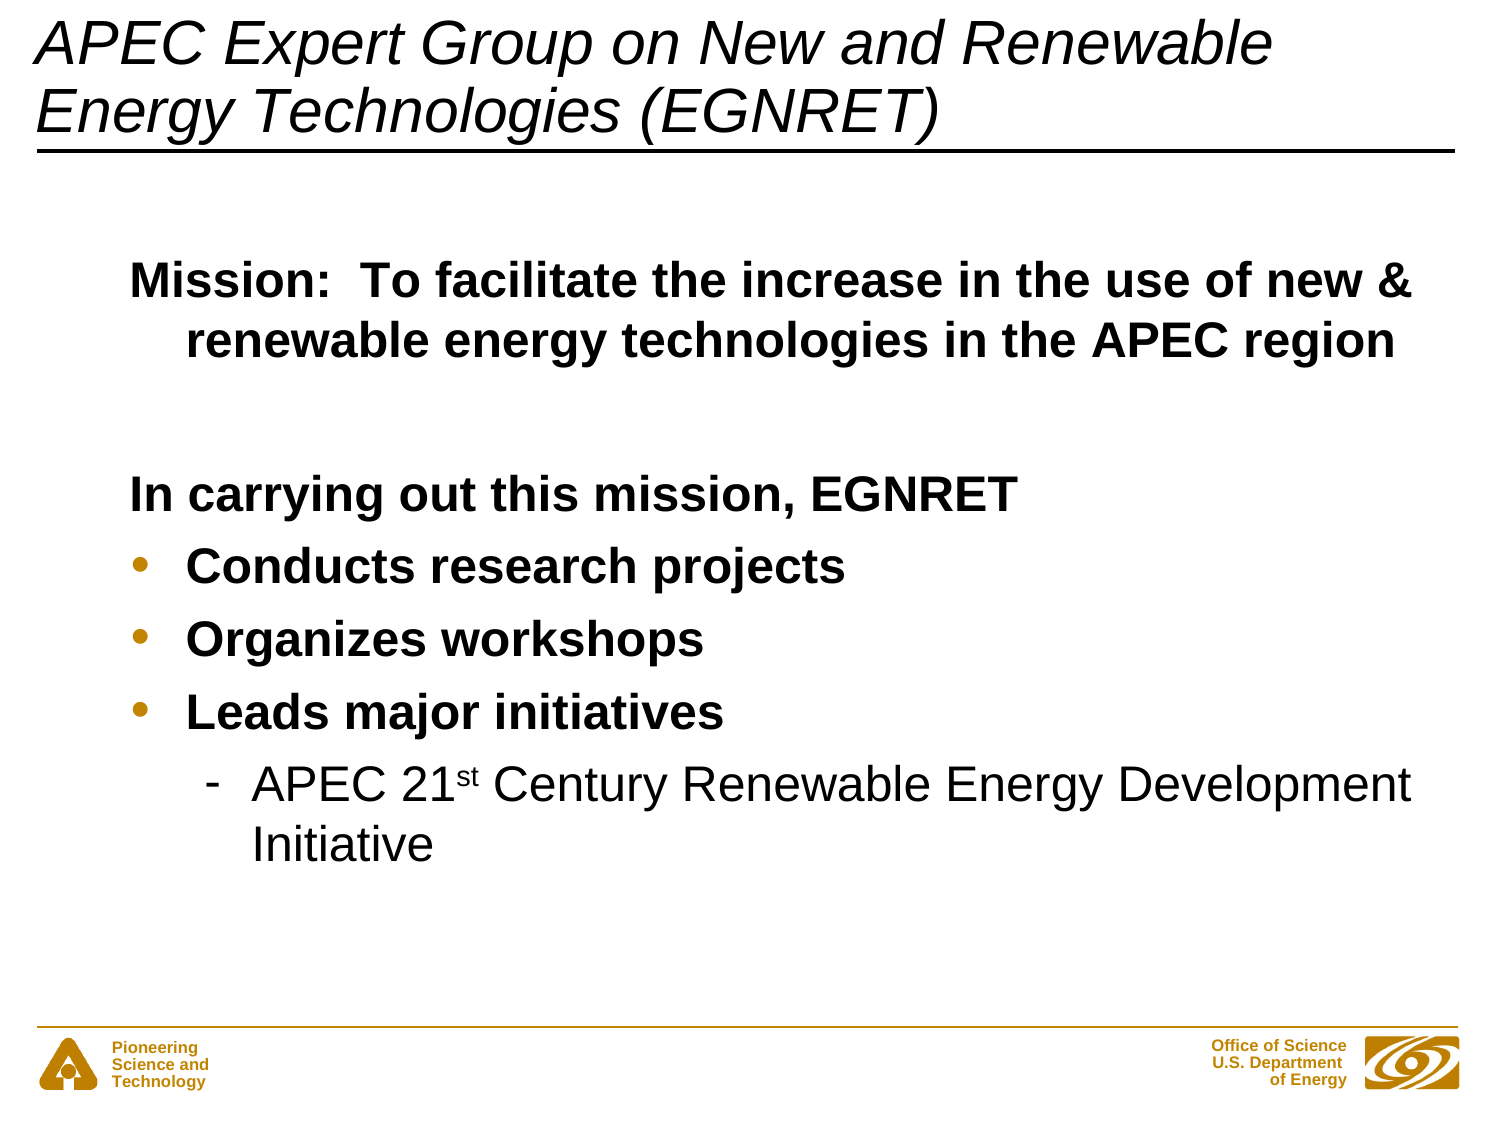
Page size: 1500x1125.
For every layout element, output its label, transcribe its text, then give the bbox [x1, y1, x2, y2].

picture [1362, 1032, 1463, 1093]
picture [35, 1034, 101, 1094]
list Mission: To facilitate the increase in the use of new & renewable energy technologies in the APEC region In carrying out this mission, EGNRET Conducts research projects Organizes workshops Leads major initiatives APEC 21st Century Renewable Energy Development Initiative [114, 239, 1459, 952]
title APEC Expert Group on New and Renewable Energy Technologies (EGNRET) [21, 10, 1459, 154]
